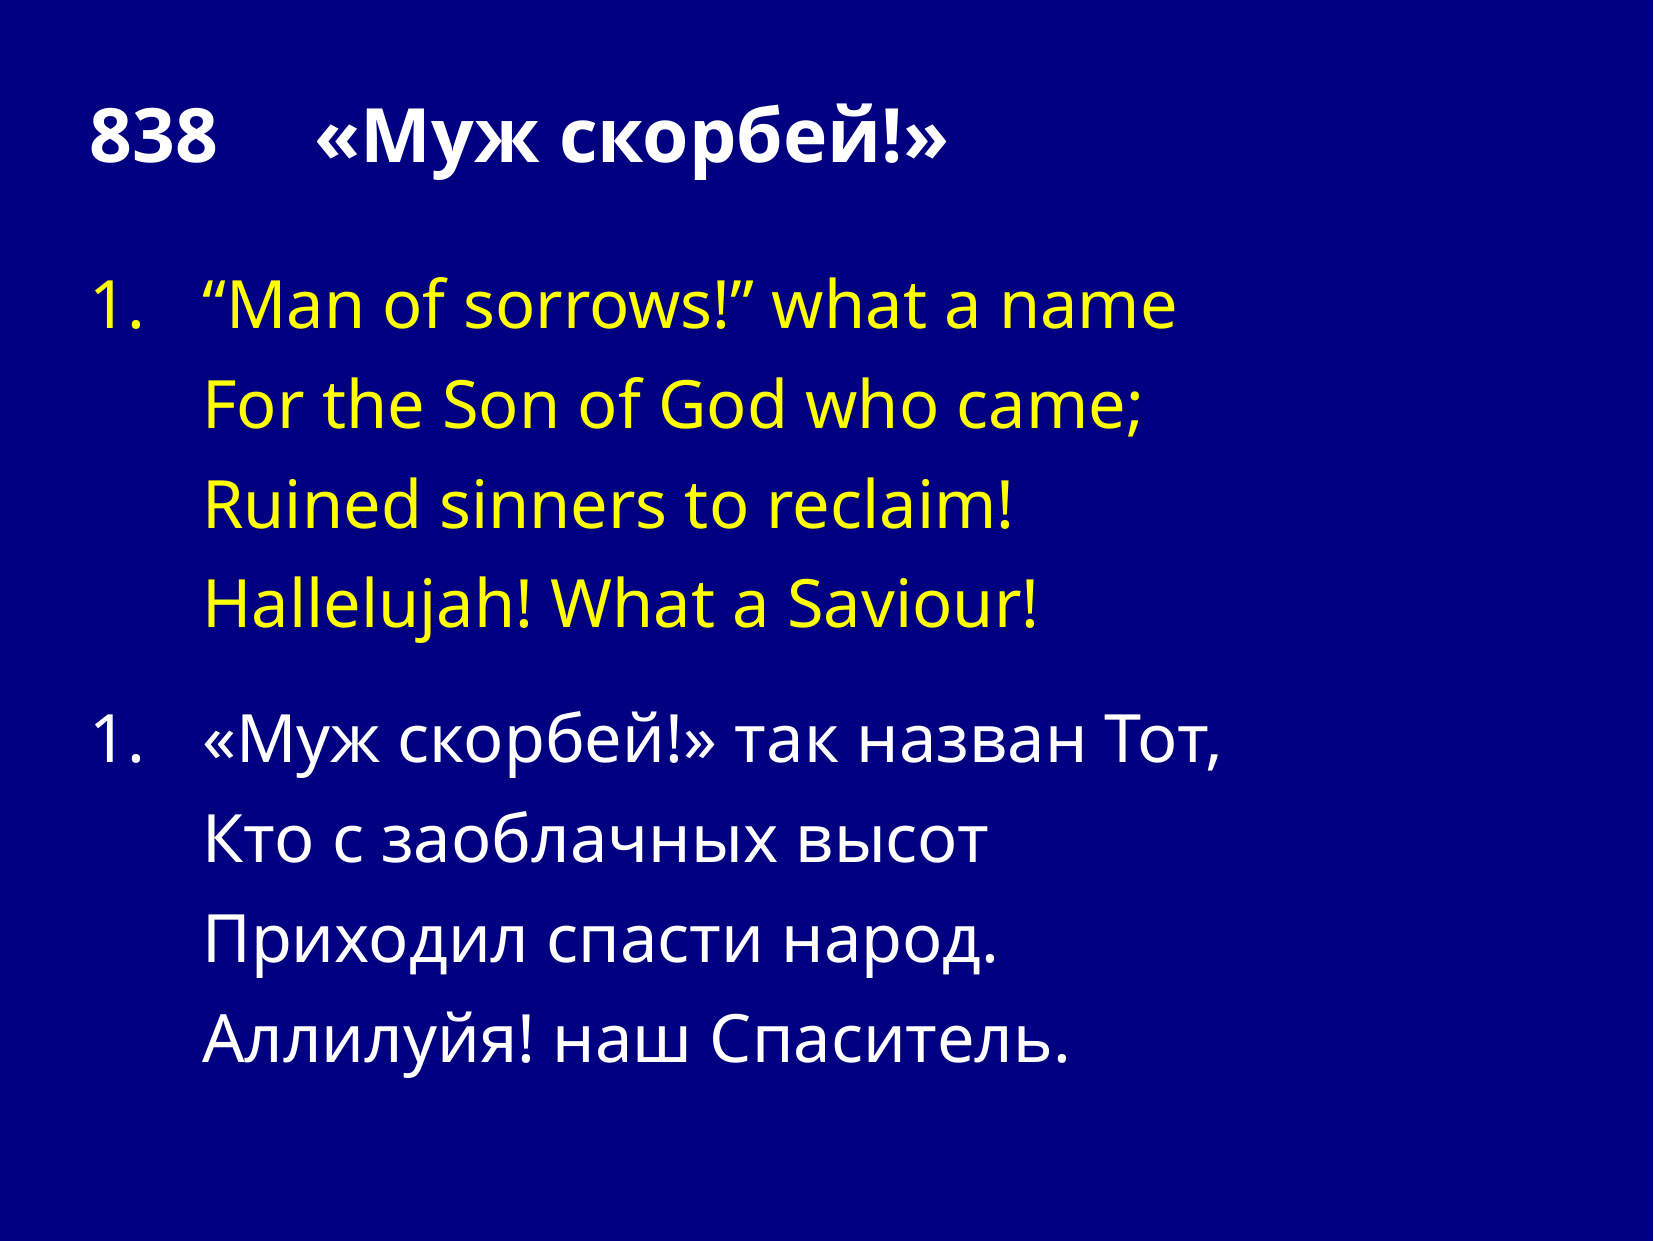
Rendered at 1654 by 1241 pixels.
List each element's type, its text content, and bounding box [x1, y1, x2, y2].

text_box 1. “Man of sorrows!” what a name For the Son of God who came; Ruined sinners to reclaim! Hallelujah! What a Saviour! [75, 188, 1576, 638]
text_box 838 «Муж скорбей!» [75, 75, 1576, 188]
text_box 1. «Муж скорбей!» так назван Тот, Кто с заоблачных высот Приходил спасти народ. Аллилуйя! наш Спаситель. [75, 675, 1576, 1163]
